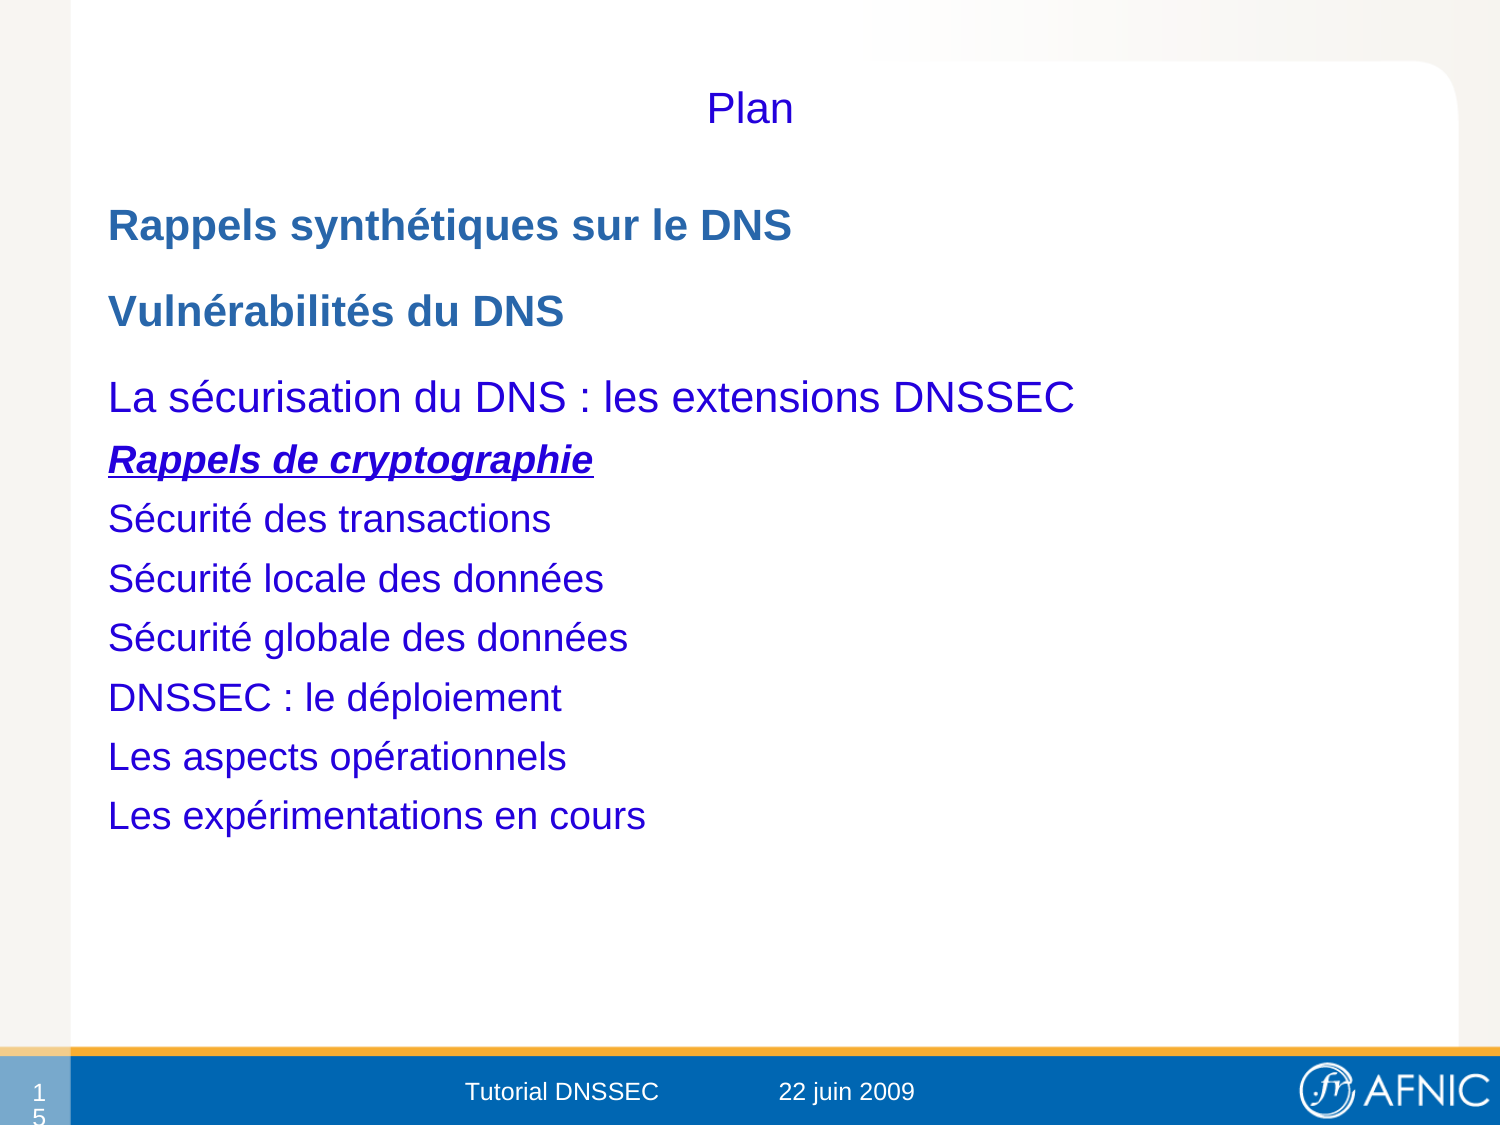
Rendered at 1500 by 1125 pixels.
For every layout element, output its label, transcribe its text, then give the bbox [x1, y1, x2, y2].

list Rappels synthétiques sur le DNS Vulnérabilités du DNS La sécurisation du DNS : les extensions DNSSEC Rappels de cryptographie Sécurité des transactions Sécurité locale des données Sécurité globale des données DNSSEC : le déploiement Les aspects opérationnels Les expérimentations en cours [108, 192, 1424, 1004]
picture [0, 0, 1500, 1125]
title Plan [110, 19, 1391, 192]
